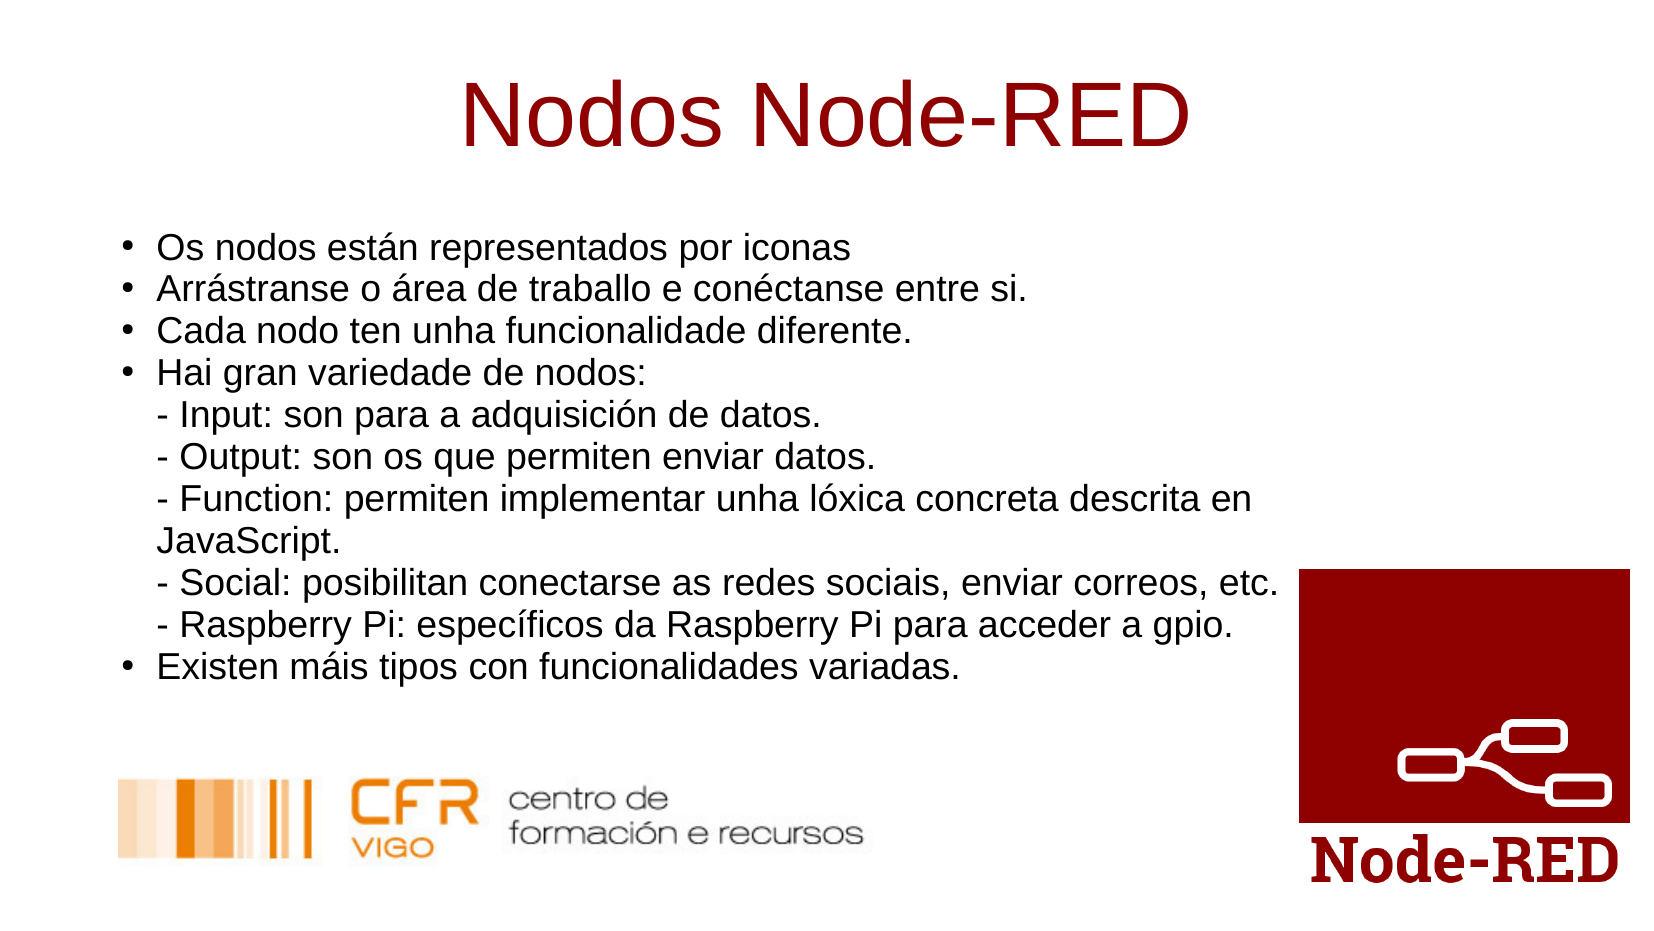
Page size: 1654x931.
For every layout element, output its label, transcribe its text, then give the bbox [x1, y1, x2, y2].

picture [1299, 569, 1630, 900]
picture [118, 751, 1111, 886]
text_box Os nodos están representados por iconas Arrástranse o área de traballo e conéctanse entre si. Cada nodo ten unha funcionalidade diferente. Hai gran variedade de nodos: - Input: son para a adquisición de datos. - Output: son os que permiten enviar datos. - Function: permiten implementar unha lóxica concreta descrita en JavaScript. - Social: posibilitan conectarse as redes sociais, enviar correos, etc. - Raspberry Pi: específicos da Raspberry Pi para acceder a gpio. Existen máis tipos con funcionalidades variadas. [106, 218, 1300, 696]
title Nodos Node-RED [82, 37, 1571, 193]
